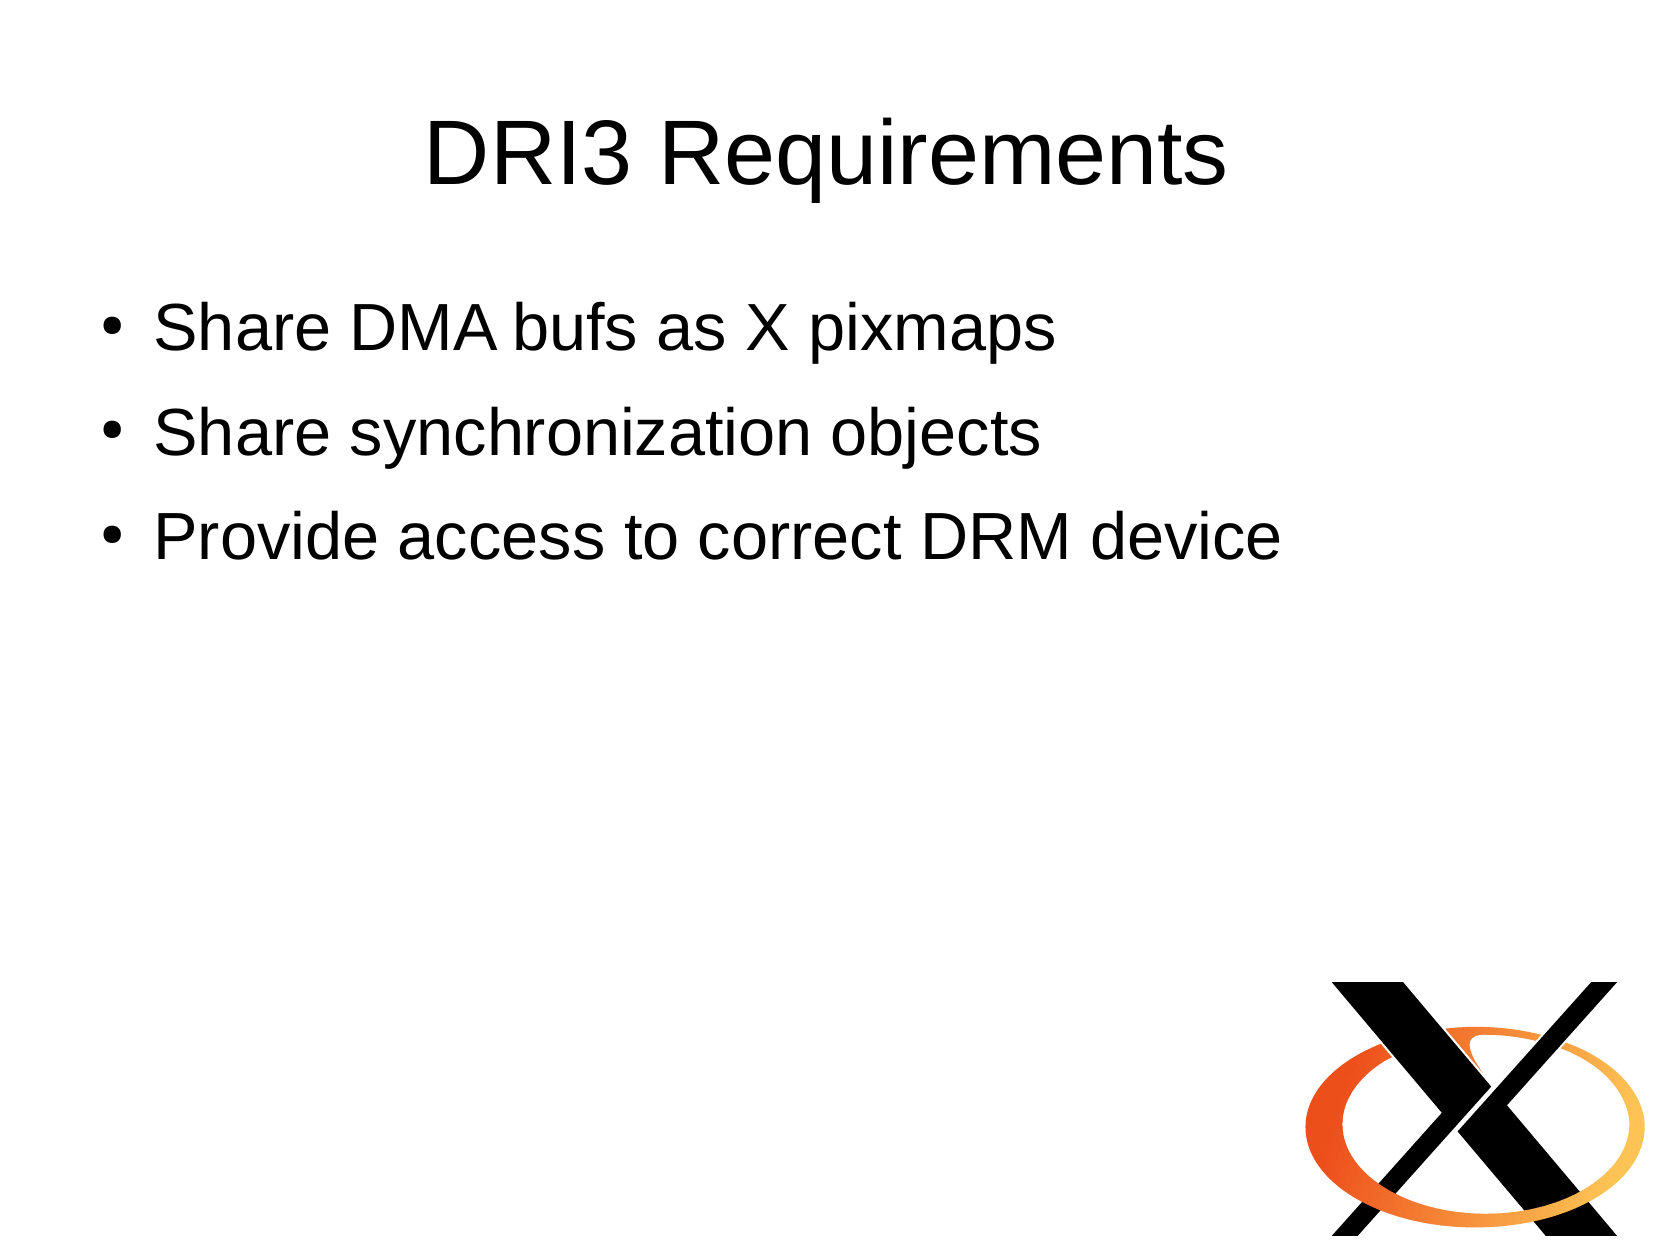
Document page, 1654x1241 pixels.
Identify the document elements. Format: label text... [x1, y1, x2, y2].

title DRI3 Requirements [82, 49, 1571, 257]
list Share DMA bufs as X pixmaps Share synchronization objects Provide access to correct DRM device [82, 290, 1571, 1010]
